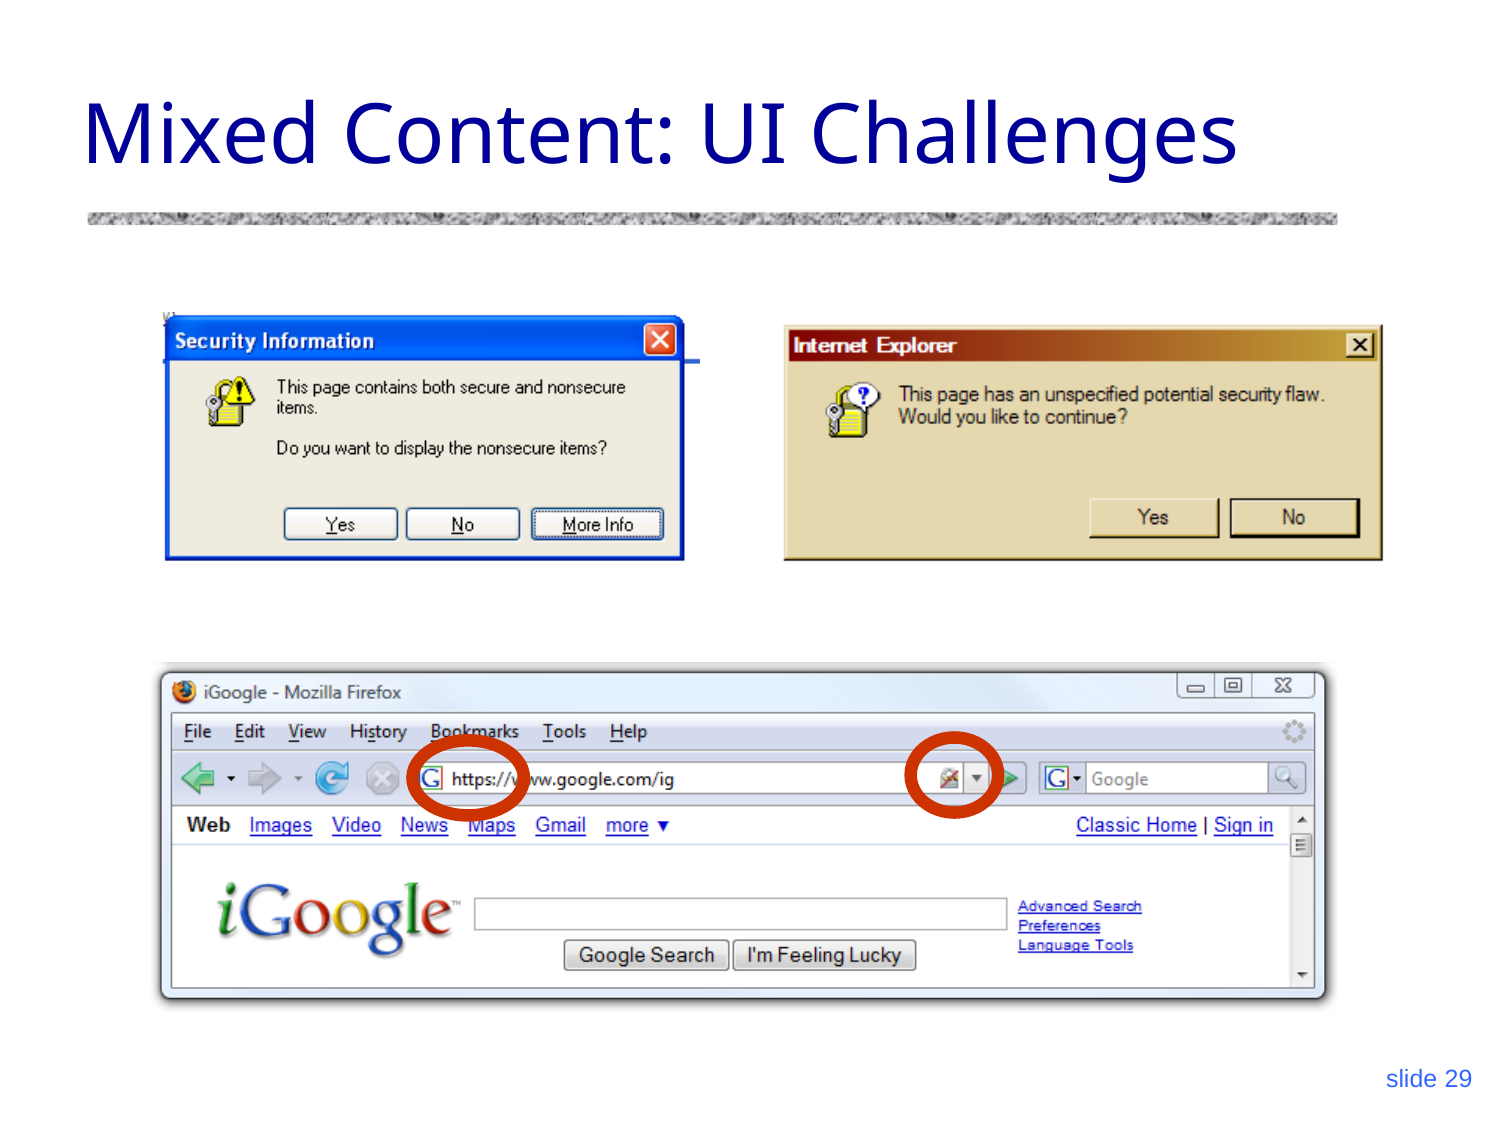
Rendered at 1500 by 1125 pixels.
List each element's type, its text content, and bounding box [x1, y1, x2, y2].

picture [778, 312, 1397, 576]
text_box slide <number> [1174, 1025, 1488, 1101]
title Mixed Content: UI Challenges [66, 37, 1342, 188]
picture [87, 212, 1338, 226]
picture [150, 662, 1338, 1013]
picture [162, 312, 700, 576]
